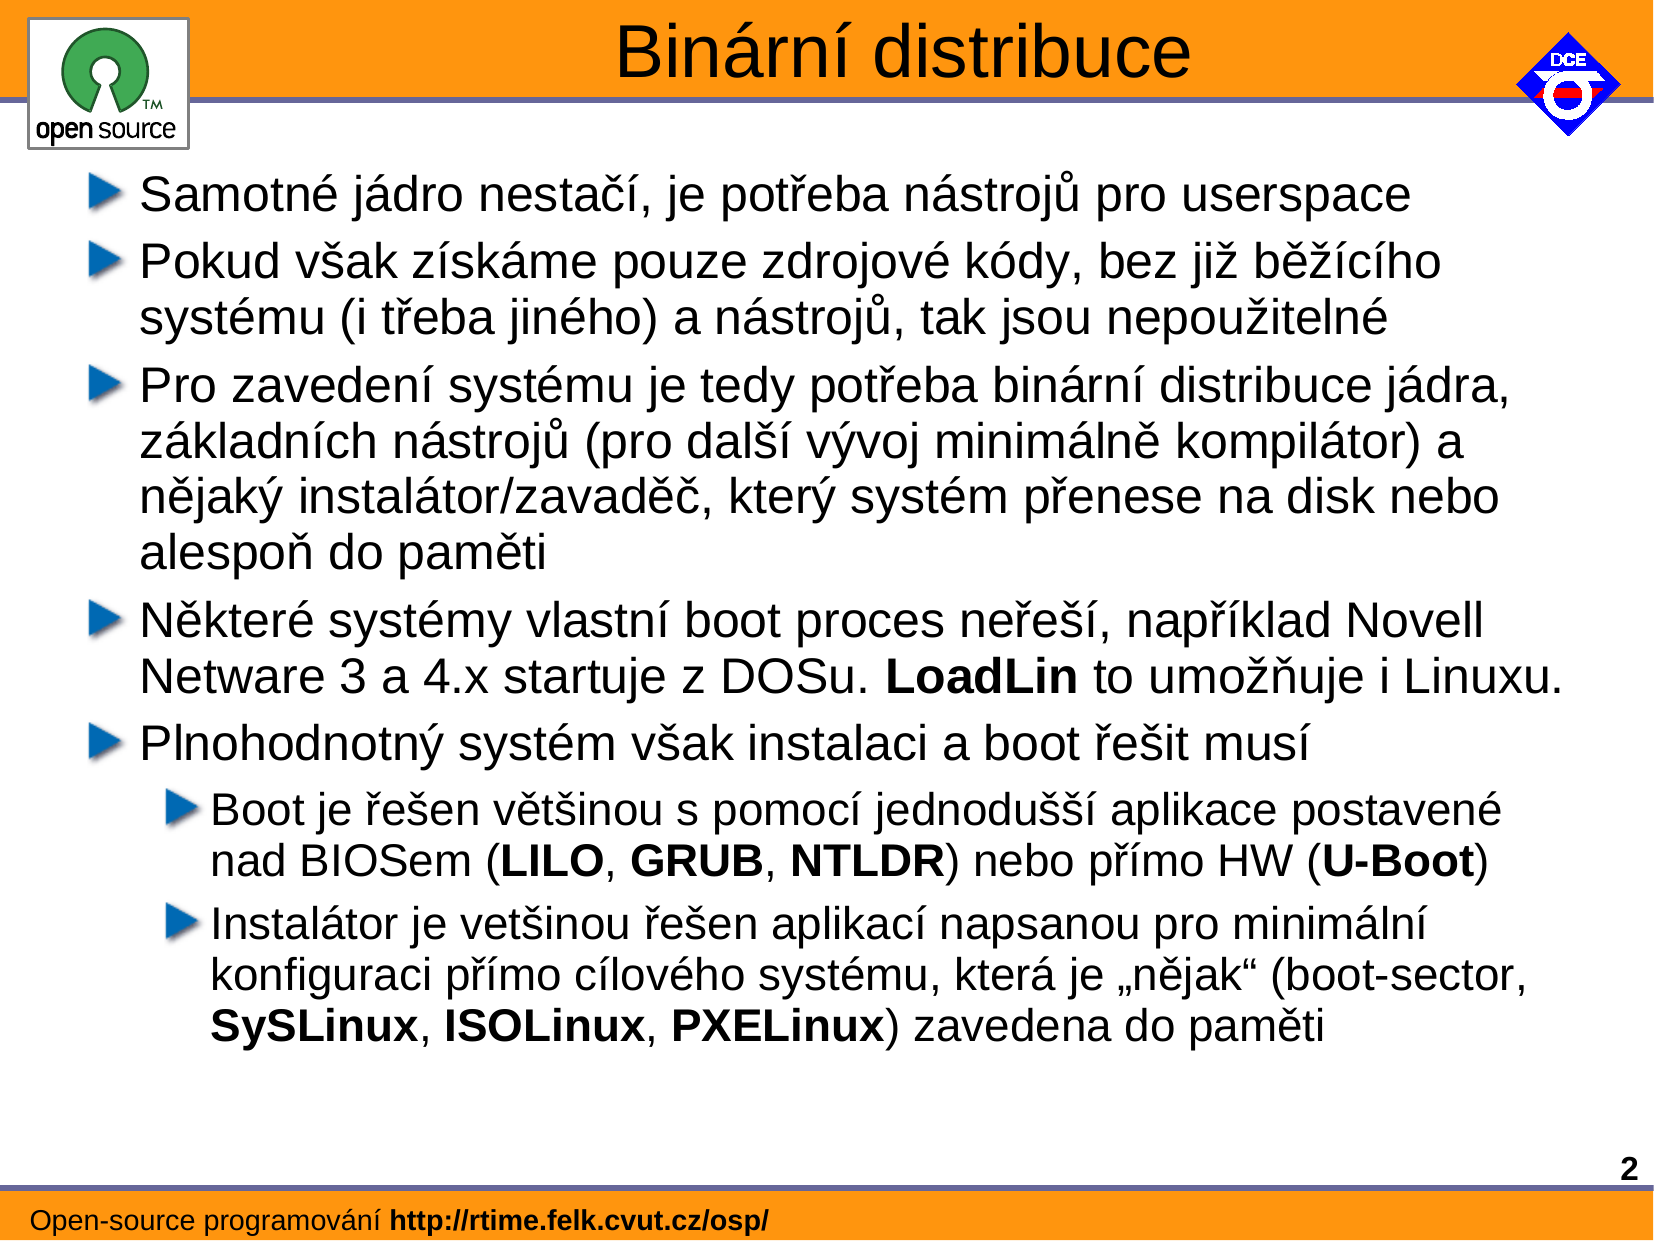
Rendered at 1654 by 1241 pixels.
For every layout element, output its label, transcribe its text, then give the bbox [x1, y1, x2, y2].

list Samotné jádro nestačí, je potřeba nástrojů pro userspace Pokud však získáme pouze zdrojové kódy, bez již běžícího systému (i třeba jiného) a nástrojů, tak jsou nepoužitelné Pro zavedení systému je tedy potřeba binární distribuce jádra, základních nástrojů (pro další vývoj minimálně kompilátor) a nějaký instalátor/zavaděč, který systém přenese na disk nebo alespoň do paměti Některé systémy vlastní boot proces neřeší, například Novell Netware 3 a 4.x startuje z DOSu. LoadLin to umožňuje i Linuxu. Plnohodnotný systém však instalaci a boot řešit musí Boot je řešen většinou s pomocí jednodušší aplikace postavené nad BIOSem (LILO, GRUB, NTLDR) nebo přímo HW (U-Boot) Instalátor je vetšinou řešen aplikací napsanou pro minimální konfiguraci přímo cílového systému, která je „nějak“ (boot-sector, SySLinux, ISOLinux, PXELinux) zavedena do paměti [68, 166, 1592, 1150]
title Binární distribuce [178, 4, 1631, 98]
